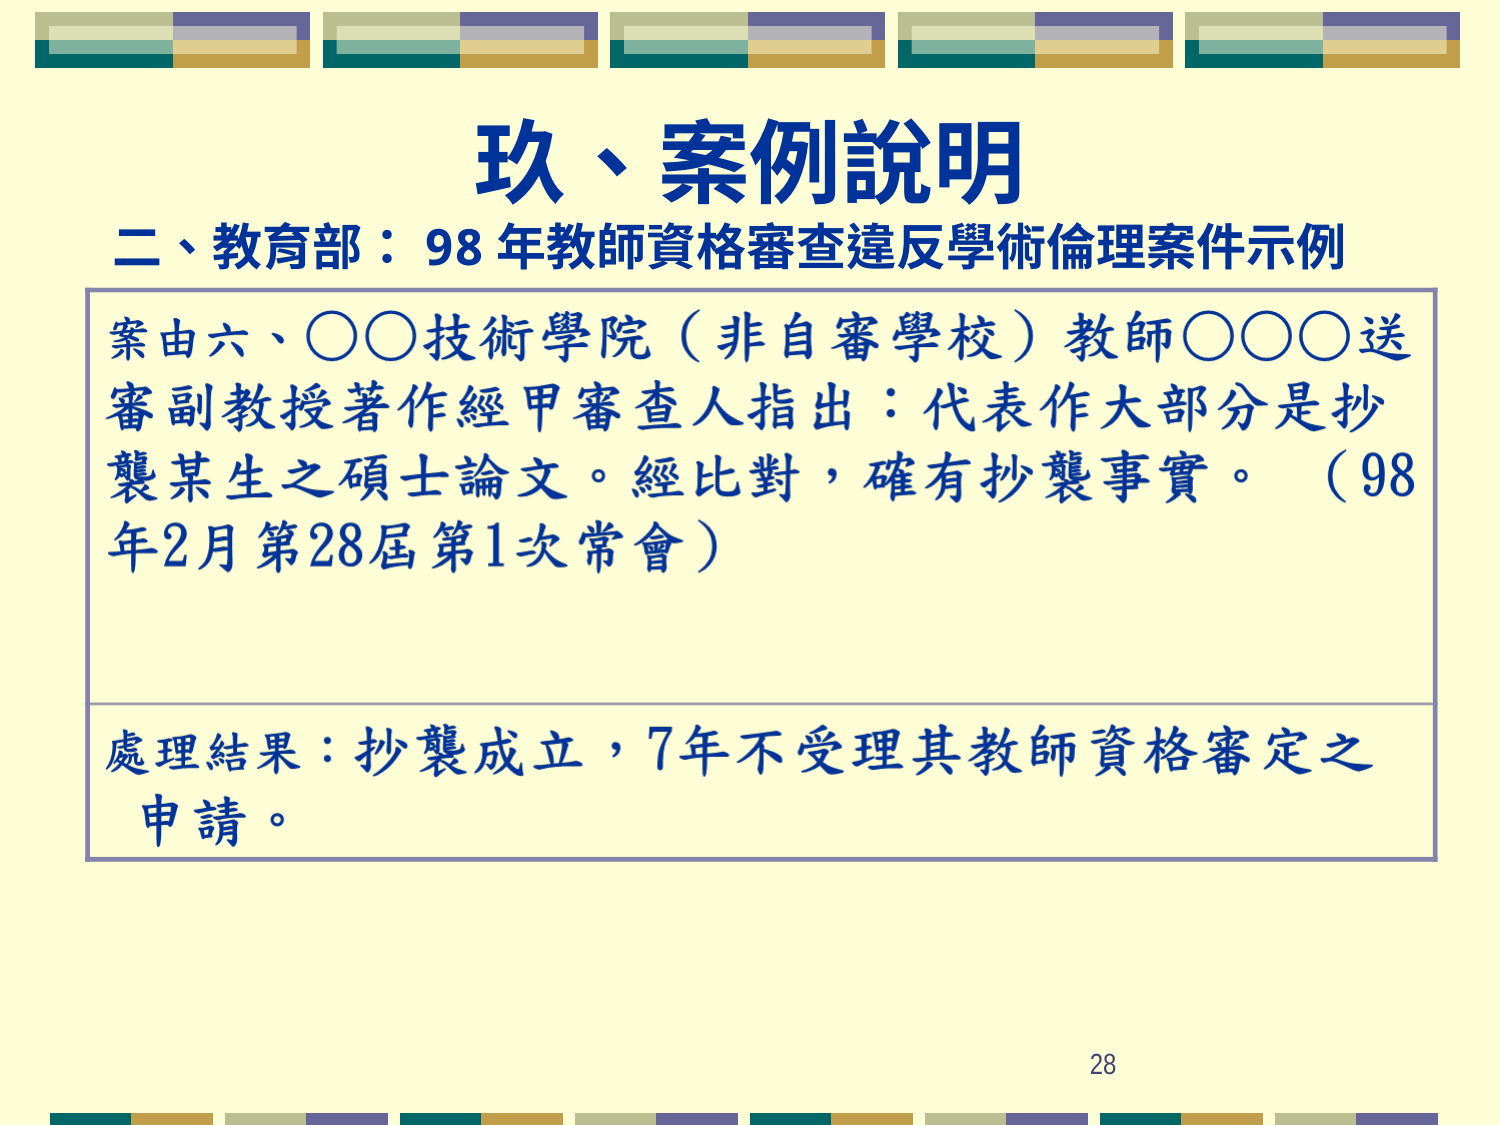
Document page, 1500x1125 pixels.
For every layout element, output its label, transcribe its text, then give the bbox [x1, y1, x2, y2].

text_box [1074, 1012, 1388, 1088]
text_box 玖、案例說明 [113, 97, 1388, 220]
picture [67, 280, 1452, 888]
list 二、教育部：98年教師資格審查違反學術倫理案件示例 [41, 208, 1447, 291]
